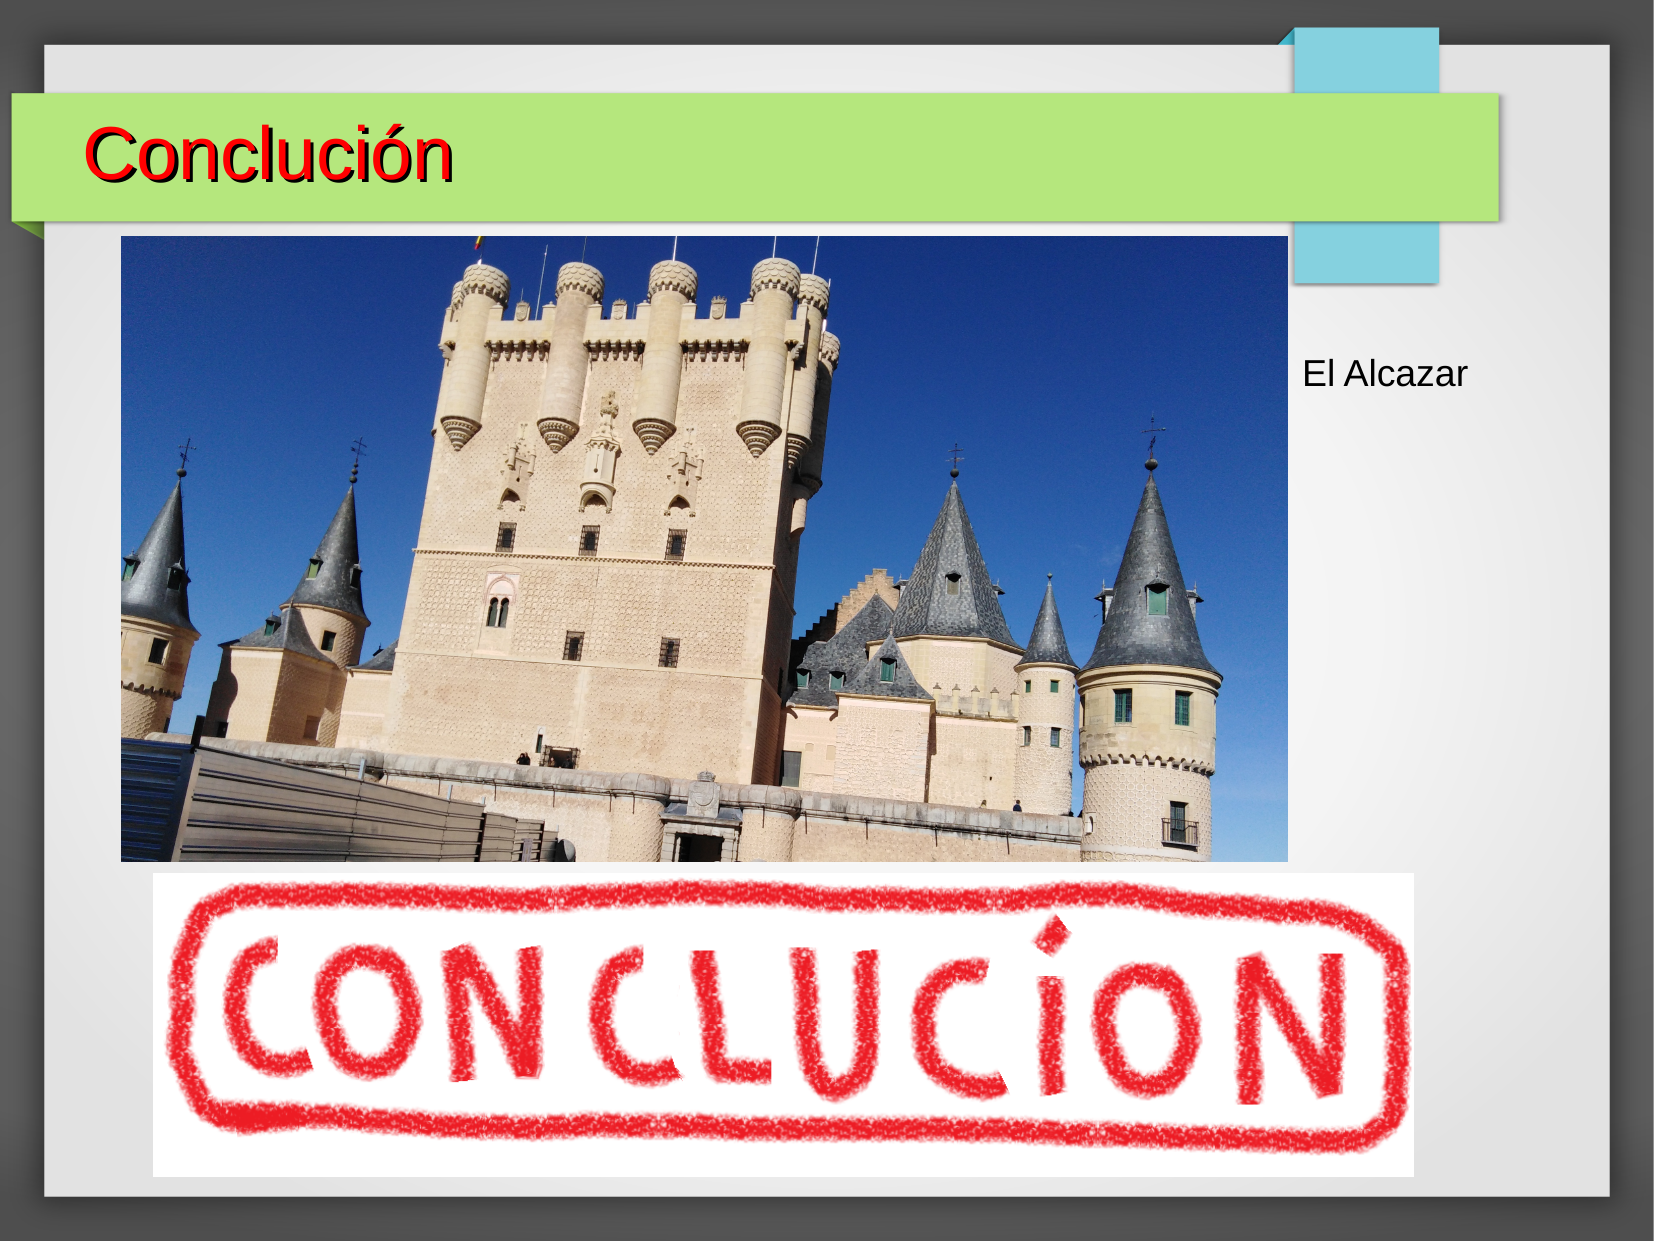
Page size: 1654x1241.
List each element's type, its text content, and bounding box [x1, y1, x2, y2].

picture [0, 0, 1654, 1241]
title Conclución [82, 92, 1264, 215]
text_box El Alcazar [1287, 344, 1654, 402]
